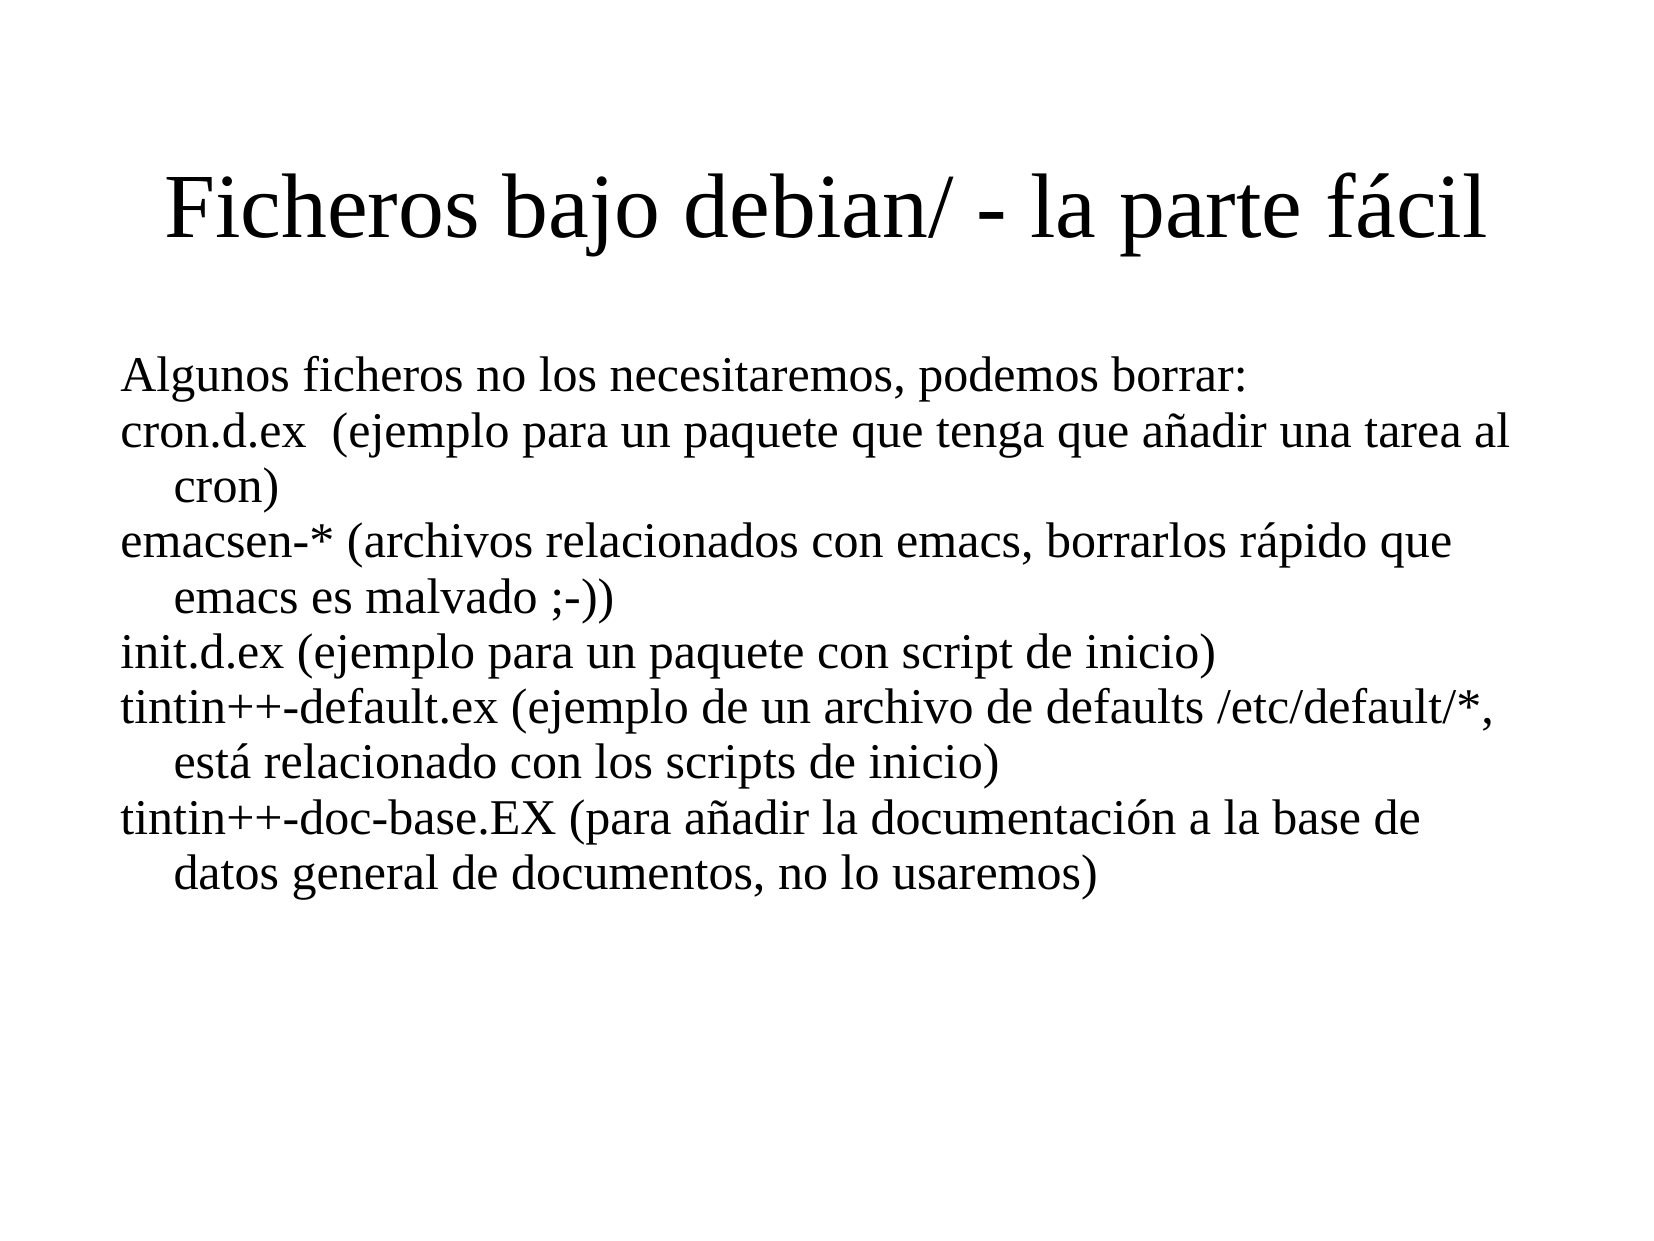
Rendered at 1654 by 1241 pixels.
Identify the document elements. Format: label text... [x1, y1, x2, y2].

list Algunos ficheros no los necesitaremos, podemos borrar: cron.d.ex (ejemplo para un paquete que tenga que añadir una tarea al cron) emacsen-* (archivos relacionados con emacs, borrarlos rápido que emacs es malvado ;-)) init.d.ex (ejemplo para un paquete con script de inicio) tintin++-default.ex (ejemplo de un archivo de defaults /etc/default/*, está relacionado con los scripts de inicio) tintin++-doc-base.EX (para añadir la documentación a la base de datos general de documentos, no lo usaremos) [102, 347, 1515, 1129]
title Ficheros bajo debian/ - la parte fácil [121, 102, 1534, 311]
